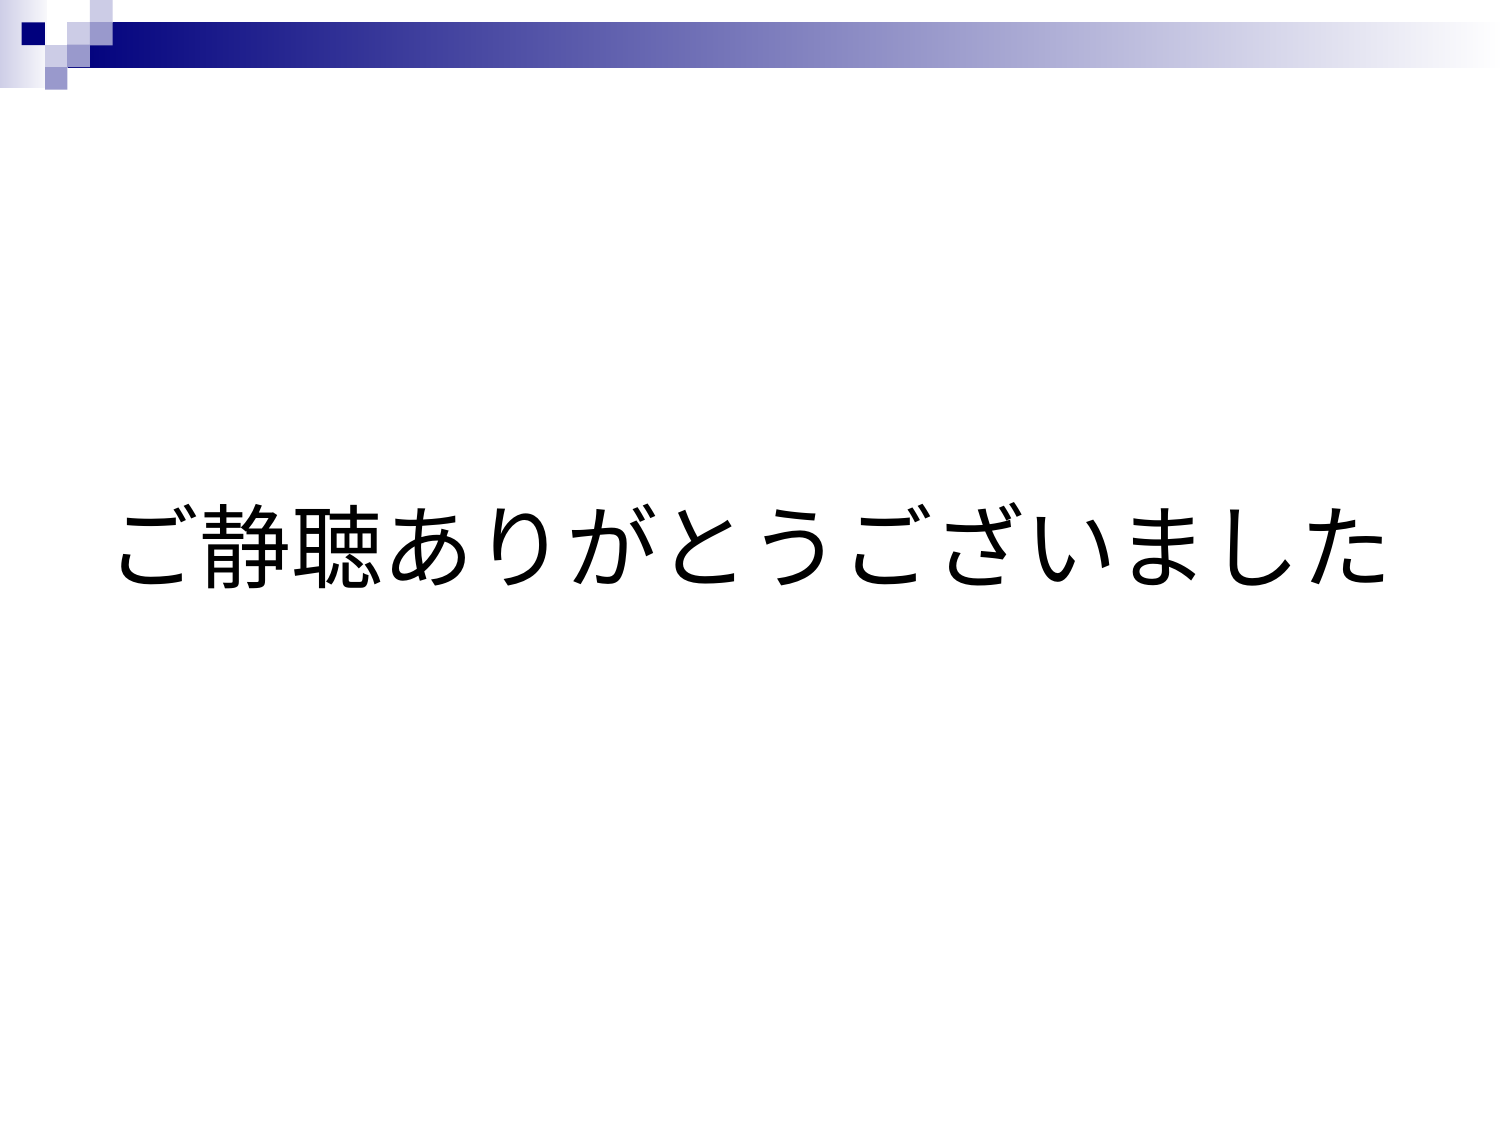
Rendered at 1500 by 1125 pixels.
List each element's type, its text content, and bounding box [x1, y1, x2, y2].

subtitle ご静聴ありがとうございました [75, 77, 1426, 1013]
